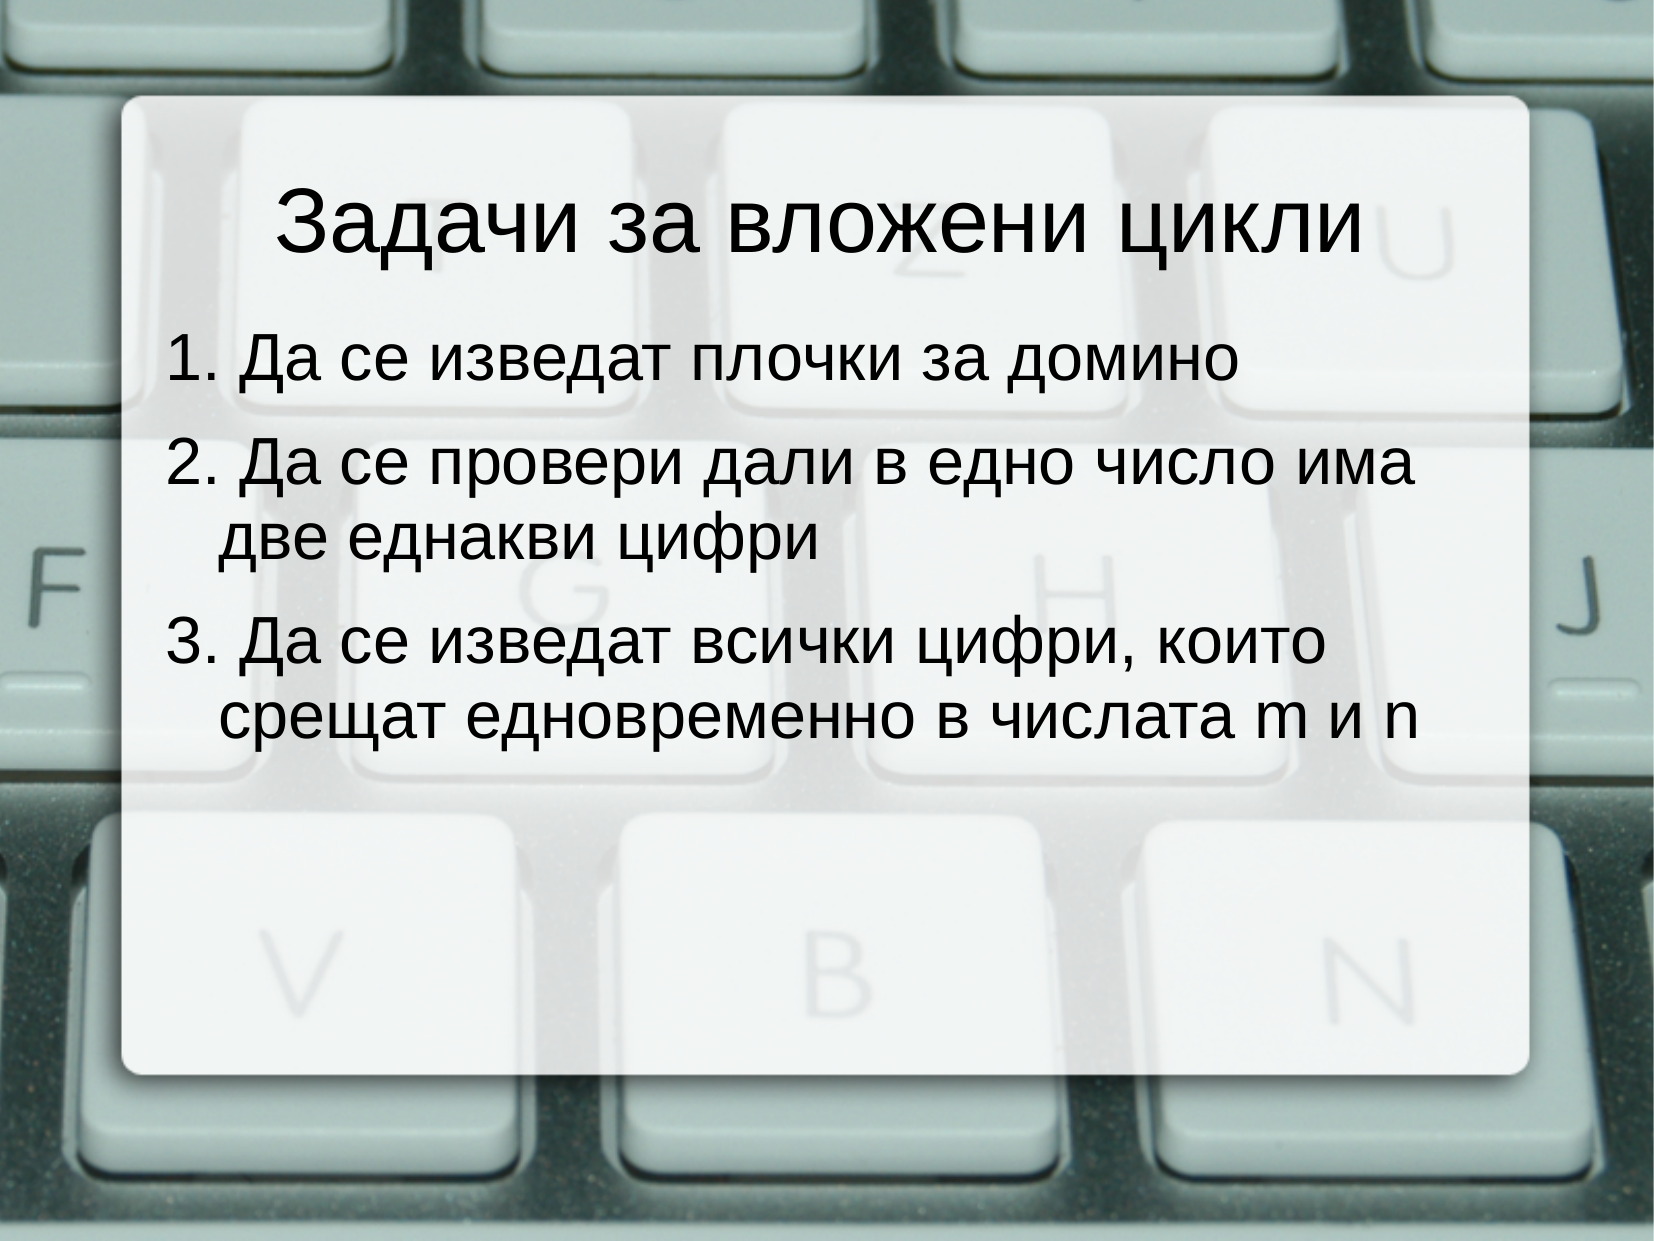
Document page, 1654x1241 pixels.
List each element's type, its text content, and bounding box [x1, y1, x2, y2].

picture [0, 0, 1654, 1241]
title Задачи за вложени цикли [135, 117, 1506, 325]
list Да се изведат плочки за домино Да се провери дали в едно число има две еднакви цифри Да се изведат всички цифри, които срещат едновременно в числата m и n [147, 320, 1506, 1040]
